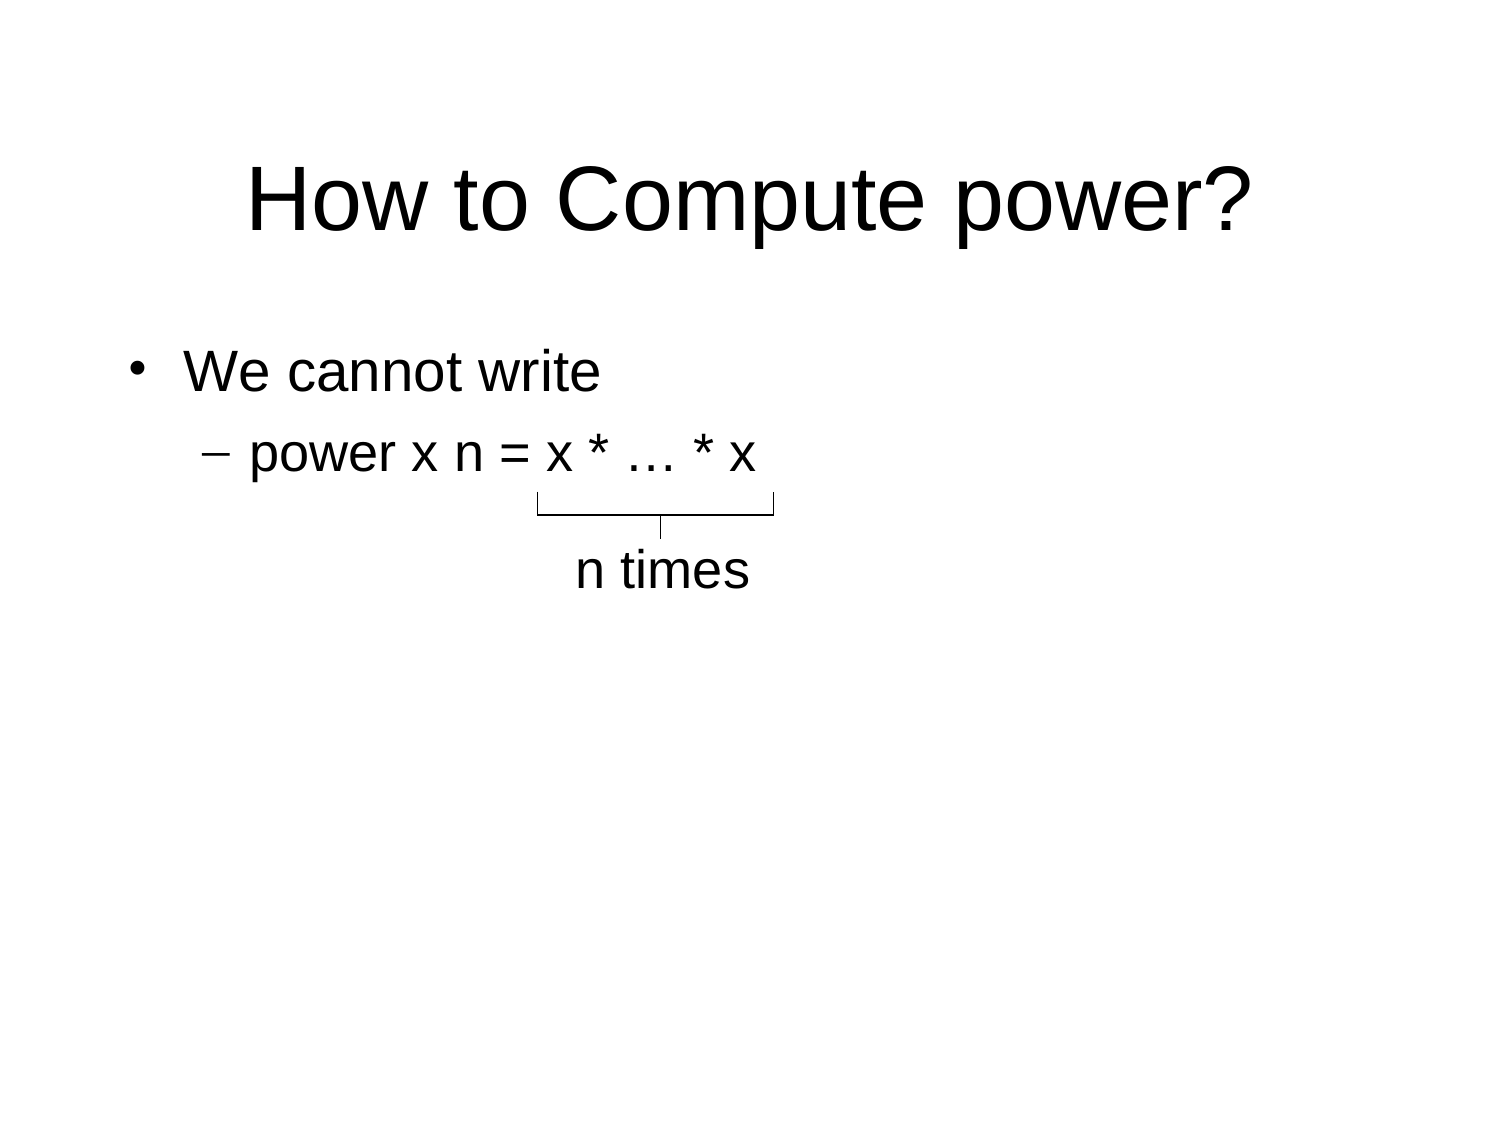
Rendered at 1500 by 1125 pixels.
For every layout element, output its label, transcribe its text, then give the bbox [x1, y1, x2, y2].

title How to Compute power? [112, 99, 1388, 288]
list We cannot write power x n = x * … * x [112, 324, 1388, 1000]
text_box n times [560, 527, 904, 608]
